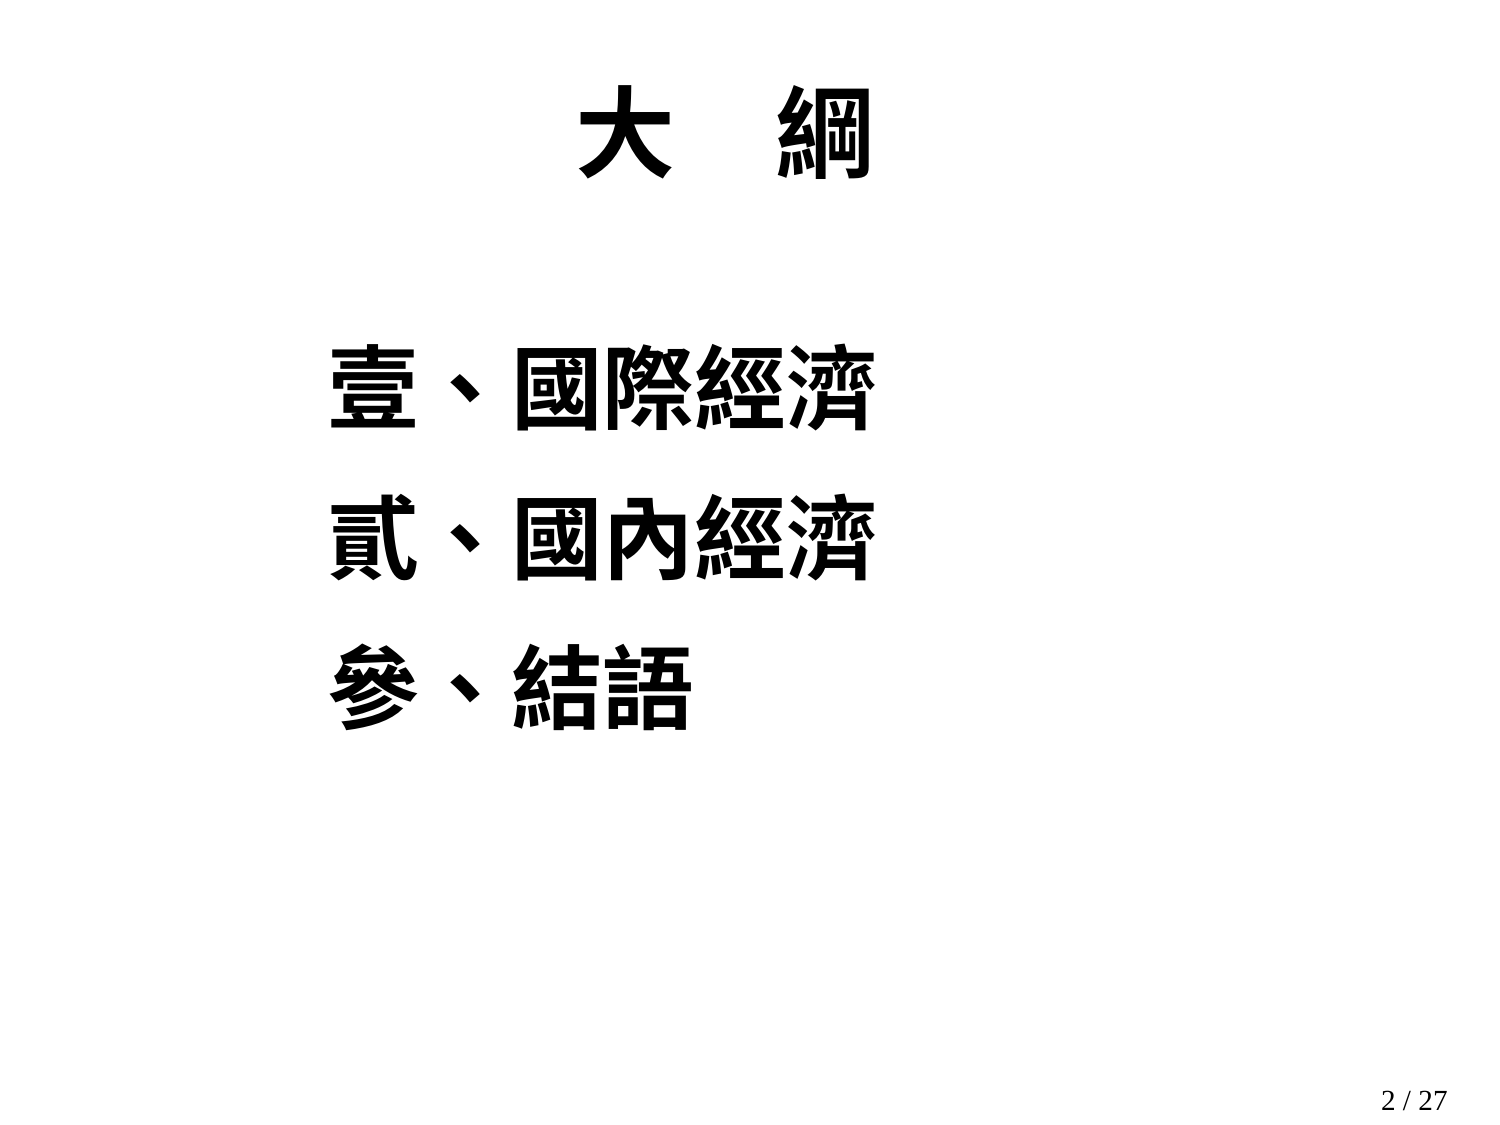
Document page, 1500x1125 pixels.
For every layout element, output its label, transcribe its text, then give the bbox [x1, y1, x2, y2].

text_box 壹、國際經濟 貳、國內經濟 參、結語 [312, 308, 1344, 864]
text_box 大 綱 [0, 54, 1476, 206]
